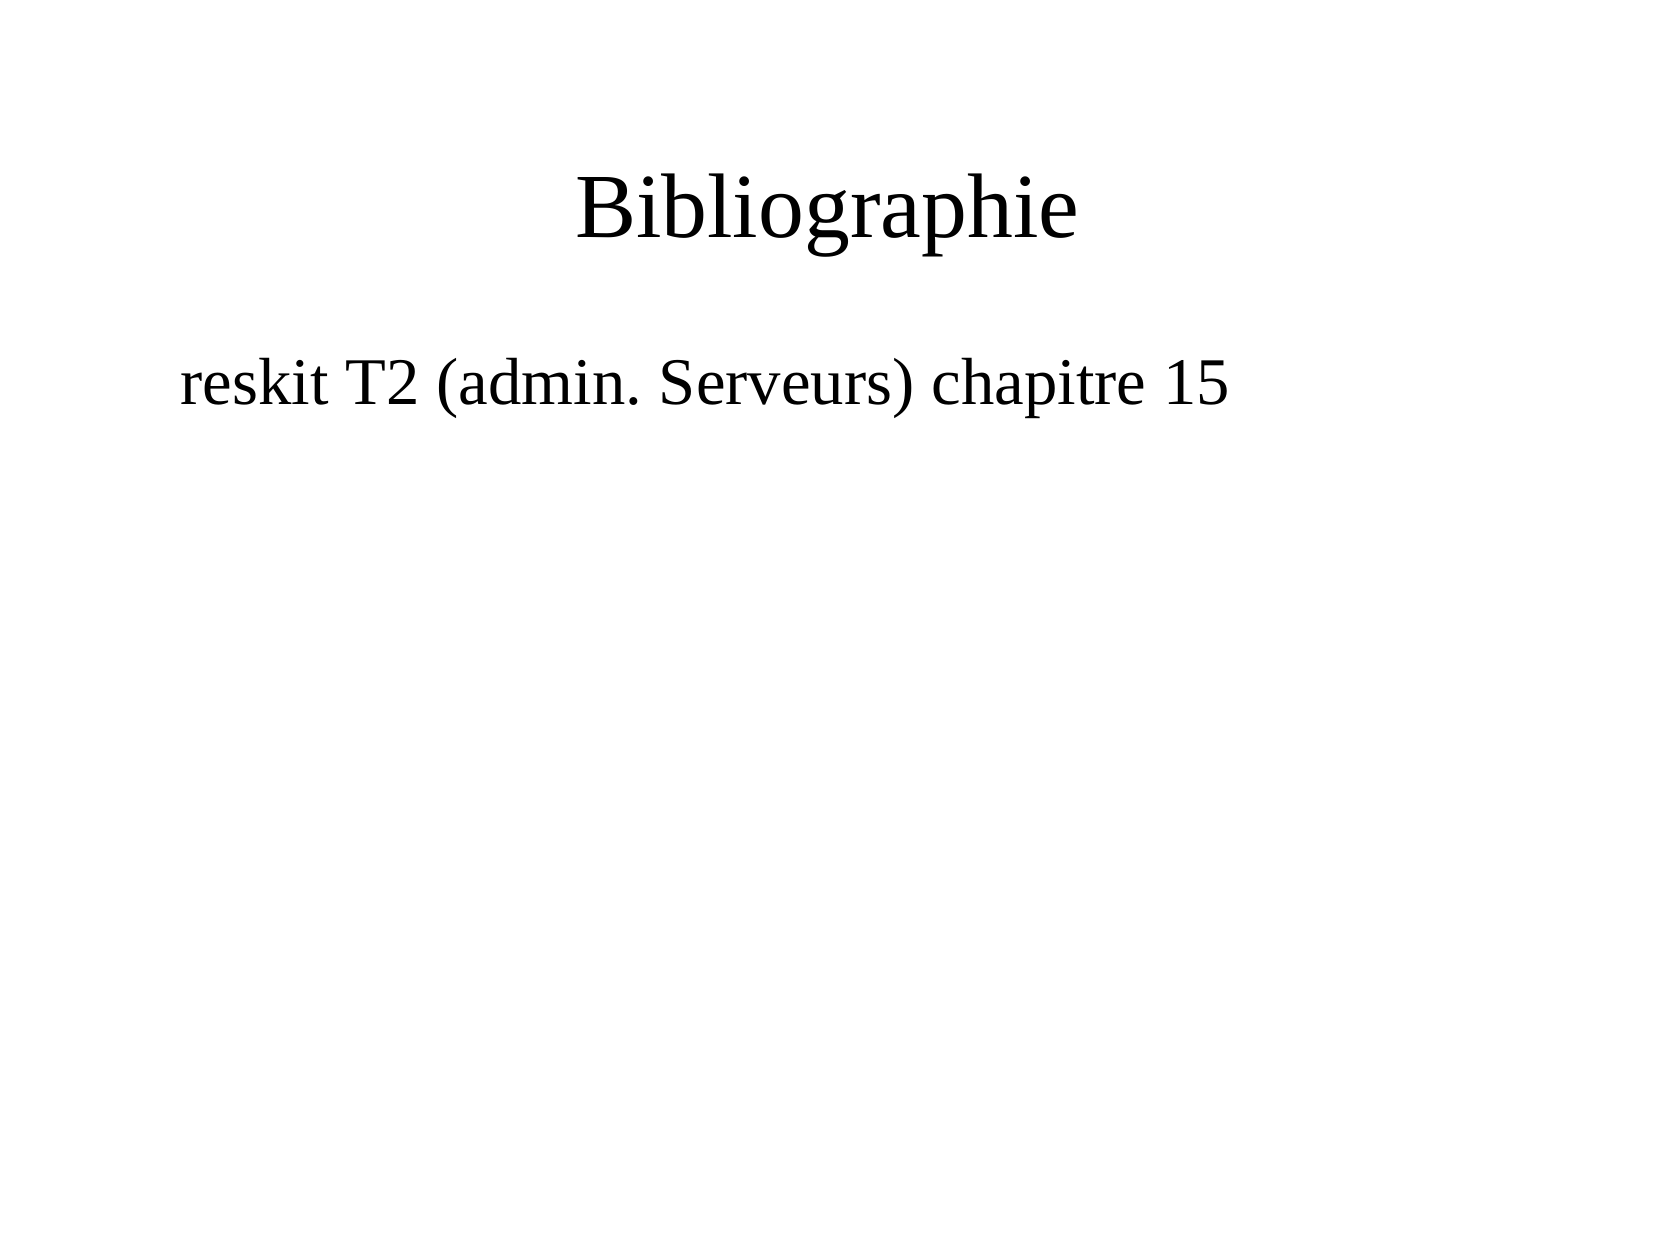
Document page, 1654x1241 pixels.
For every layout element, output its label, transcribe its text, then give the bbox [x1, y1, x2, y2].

list reskit T2 (admin. Serveurs) chapitre 15 [121, 344, 1534, 1127]
title Bibliographie [121, 102, 1534, 311]
